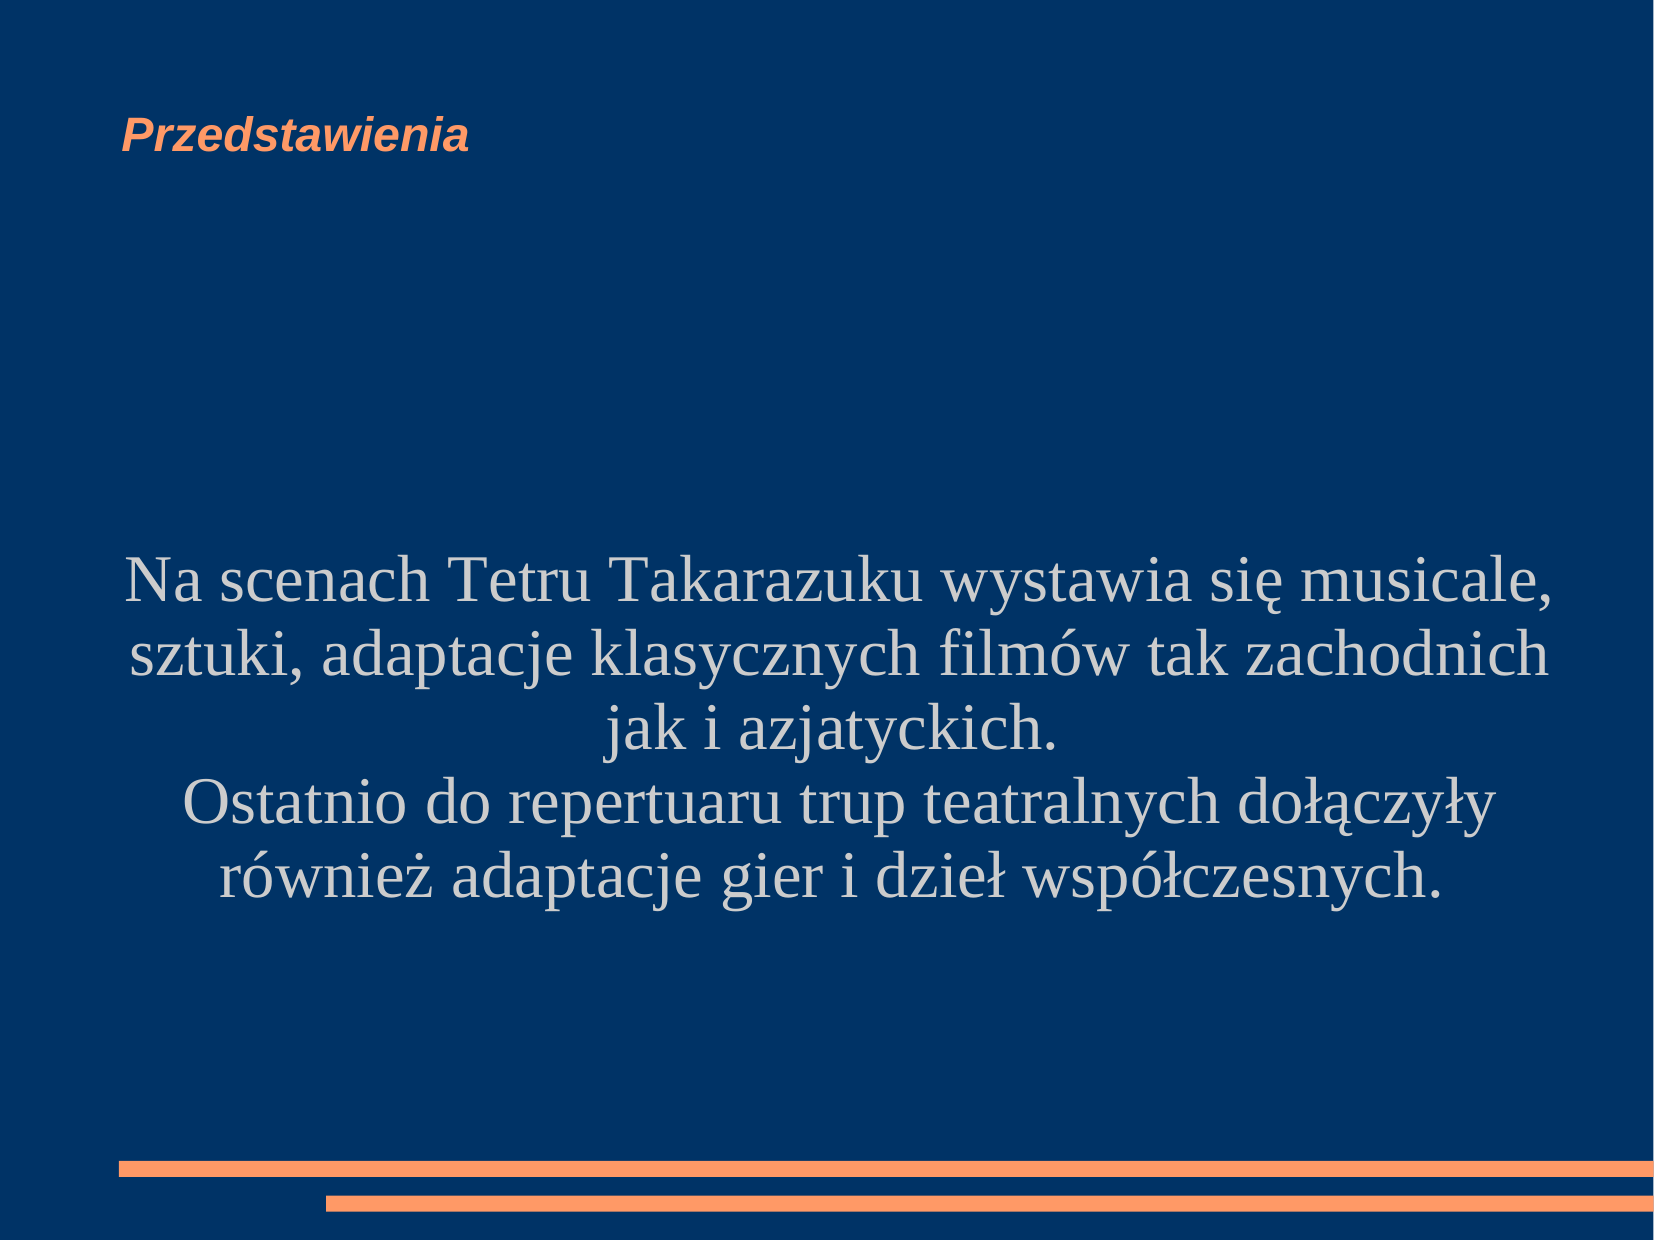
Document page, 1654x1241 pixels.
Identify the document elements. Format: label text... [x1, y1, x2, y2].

title Przedstawienia [121, 46, 1534, 254]
subtitle Na scenach Tetru Takarazuku wystawia się musicale, sztuki, adaptacje klasycznych filmów tak zachodnich jak i azjatyckich. Ostatnio do repertuaru trup teatralnych dołączyły również adaptacje gier i dzieł współczesnych. [121, 322, 1561, 1133]
